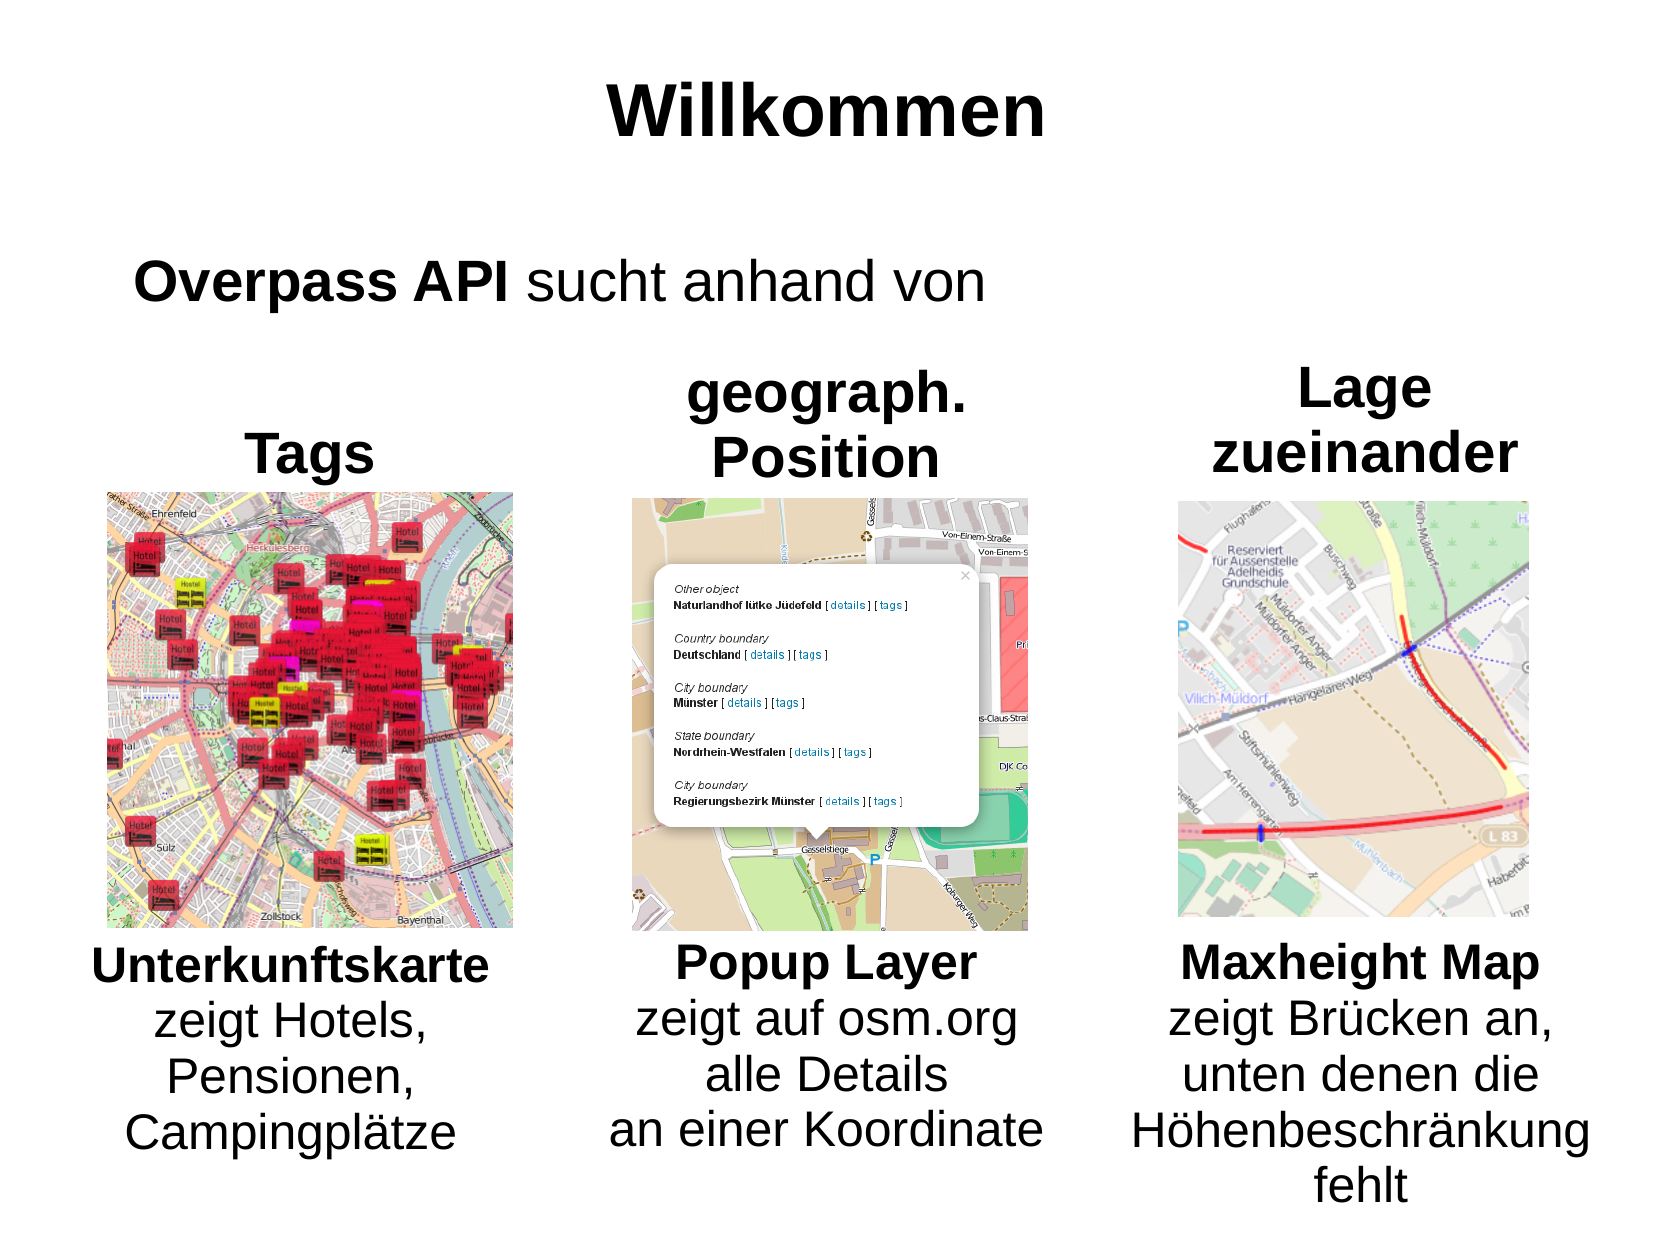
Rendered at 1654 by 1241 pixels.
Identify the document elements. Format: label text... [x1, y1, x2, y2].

text_box Willkommen [591, 61, 1063, 160]
picture [107, 492, 513, 928]
text_box geograph. Position [671, 352, 983, 498]
text_box Popup Layer zeigt auf osm.org alle Details an einer Koordinate [593, 927, 1060, 1165]
picture [632, 498, 1028, 931]
text_box Tags [229, 413, 392, 492]
text_box Overpass API sucht anhand von [118, 241, 1003, 321]
picture [1178, 501, 1529, 917]
text_box Lage zueinander [1196, 346, 1534, 492]
text_box Maxheight Map zeigt Brücken an, unten denen die Höhenbeschränkung fehlt [1115, 927, 1607, 1221]
text_box Unterkunftskarte zeigt Hotels, Pensionen, Campingplätze [76, 929, 506, 1168]
